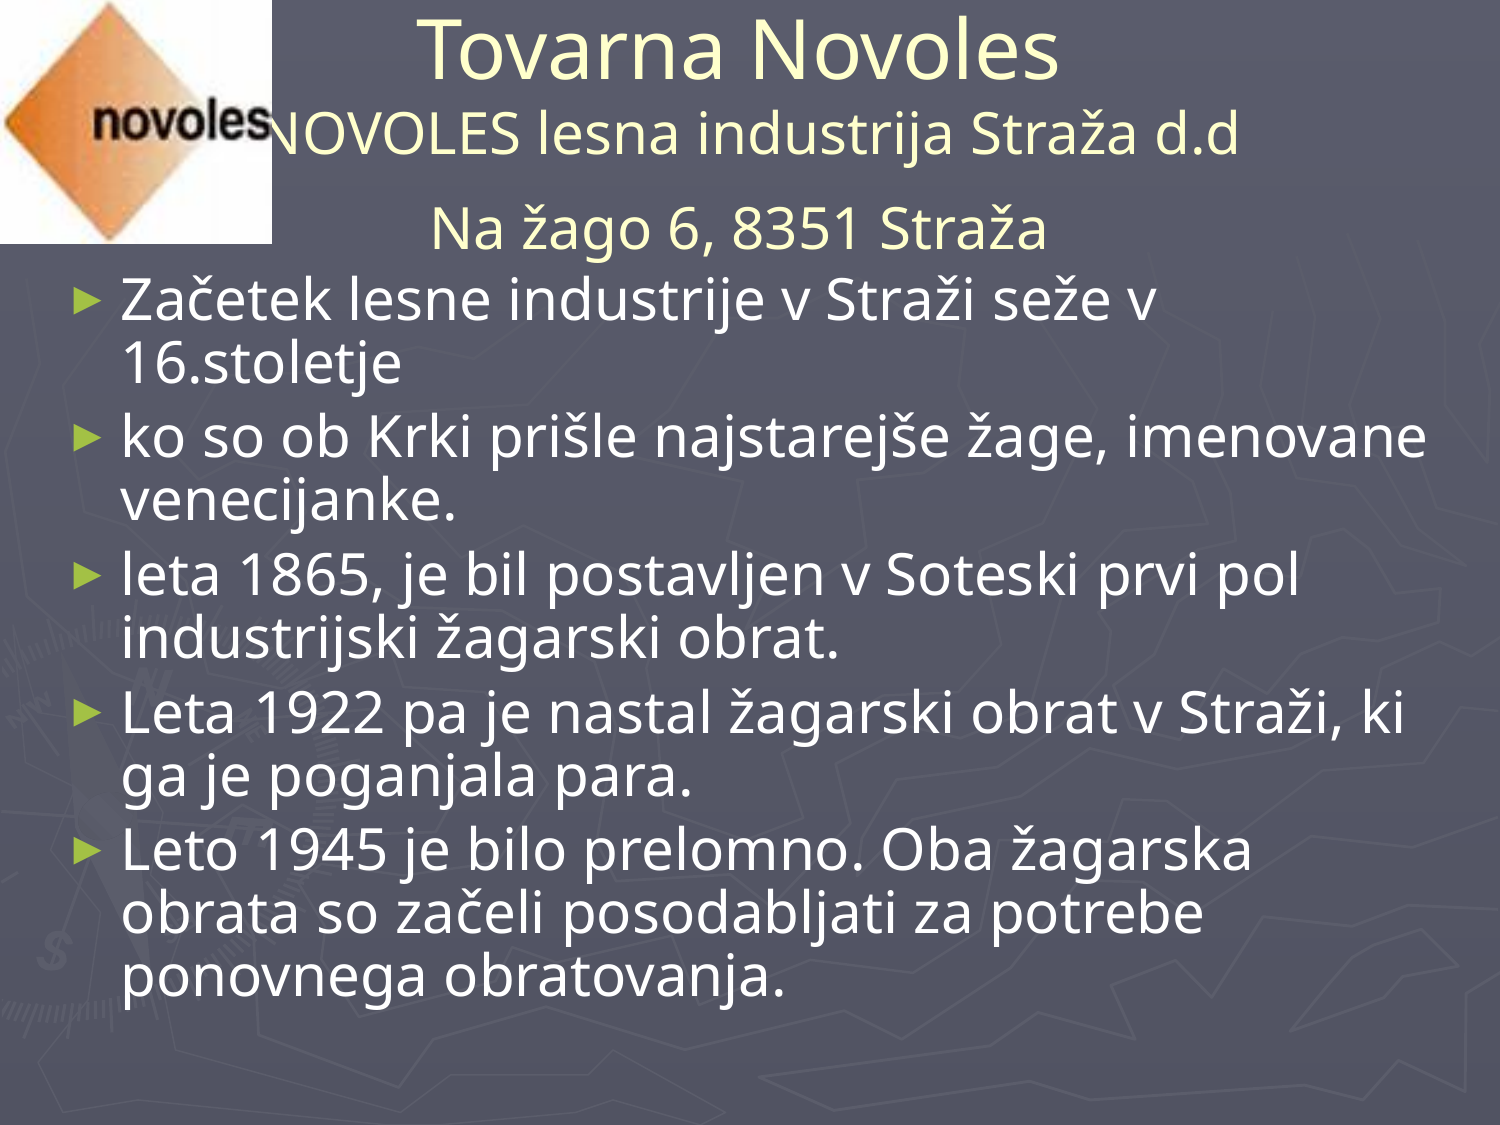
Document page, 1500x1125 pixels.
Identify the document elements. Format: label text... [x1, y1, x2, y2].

picture [0, 0, 272, 244]
list Začetek lesne industrije v Straži seže v 16.stoletje ko so ob Krki prišle najstarejše žage, imenovane venecijanke. leta 1865, je bil postavljen v Soteski prvi pol industrijski žagarski obrat. Leta 1922 pa je nastal žagarski obrat v Straži, ki ga je poganjala para. Leto 1945 je bilo prelomno. Oba žagarska obrata so začeli posodabljati za potrebe ponovnega obratovanja. [49, 262, 1451, 1001]
title Tovarna Novoles NOVOLES lesna industrija Straža d.d Na žago 6, 8351 Straža [272, 37, 1451, 225]
